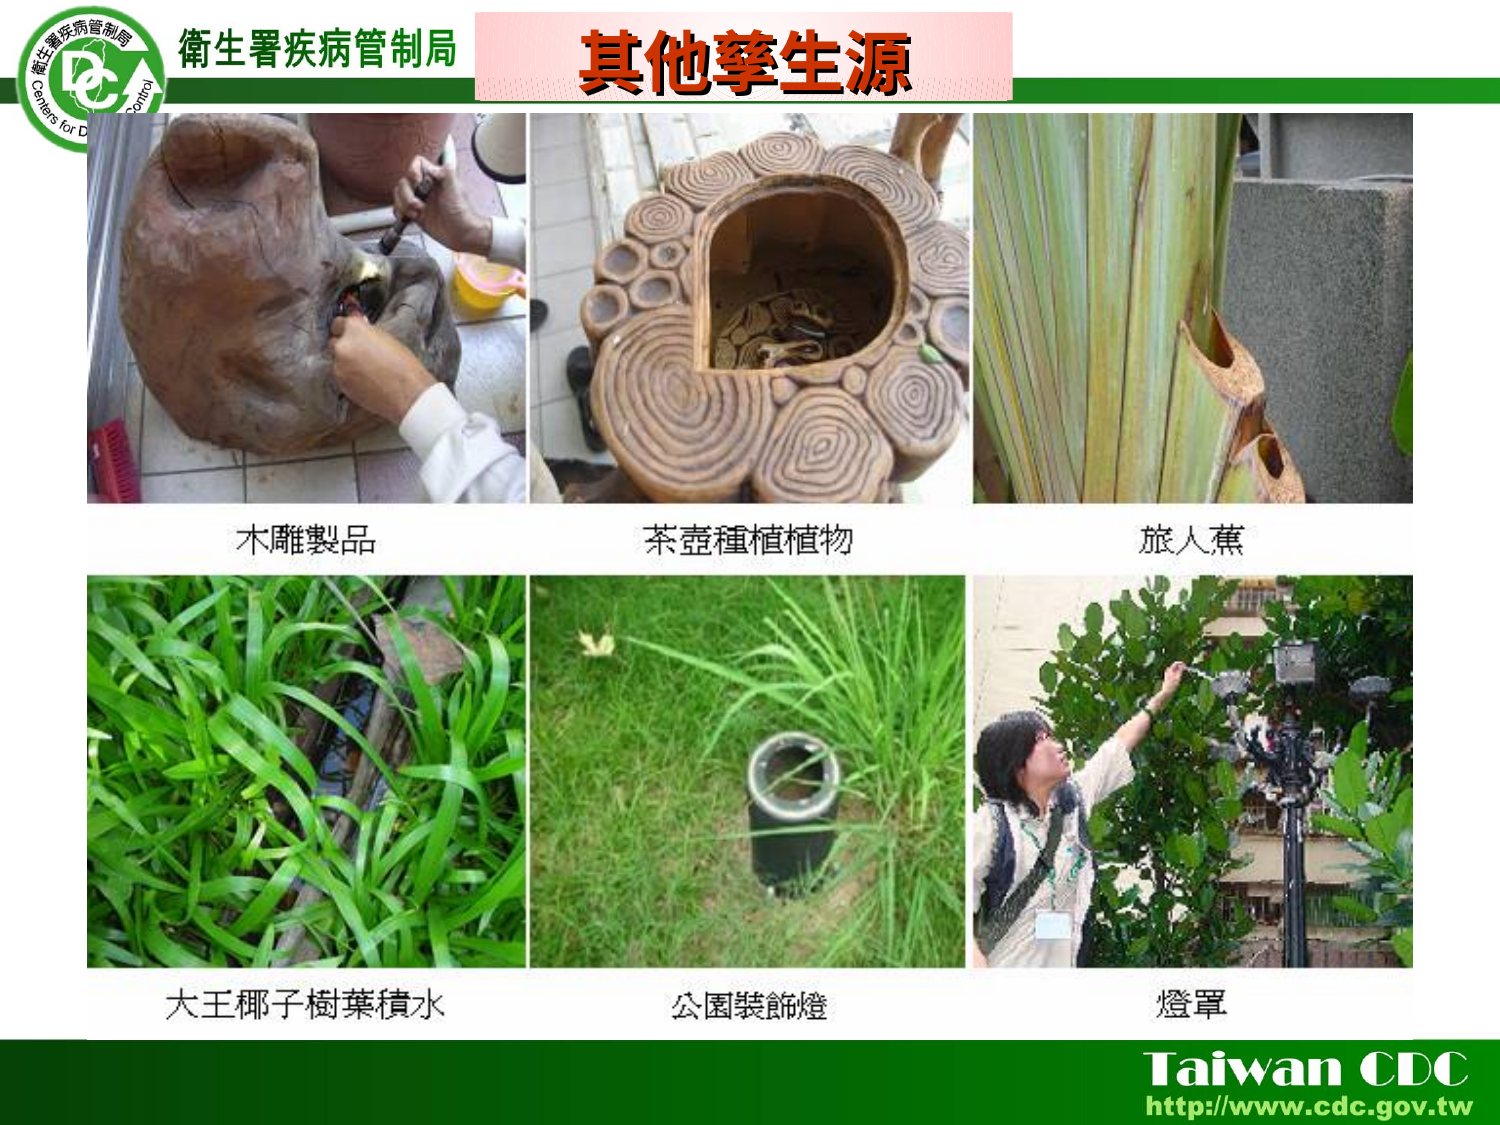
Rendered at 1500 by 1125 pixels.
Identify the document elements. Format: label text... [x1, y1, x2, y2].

text_box [1175, 987, 1488, 1063]
picture [87, 113, 1413, 1040]
text_box 其他孳生源 [475, 13, 1013, 100]
